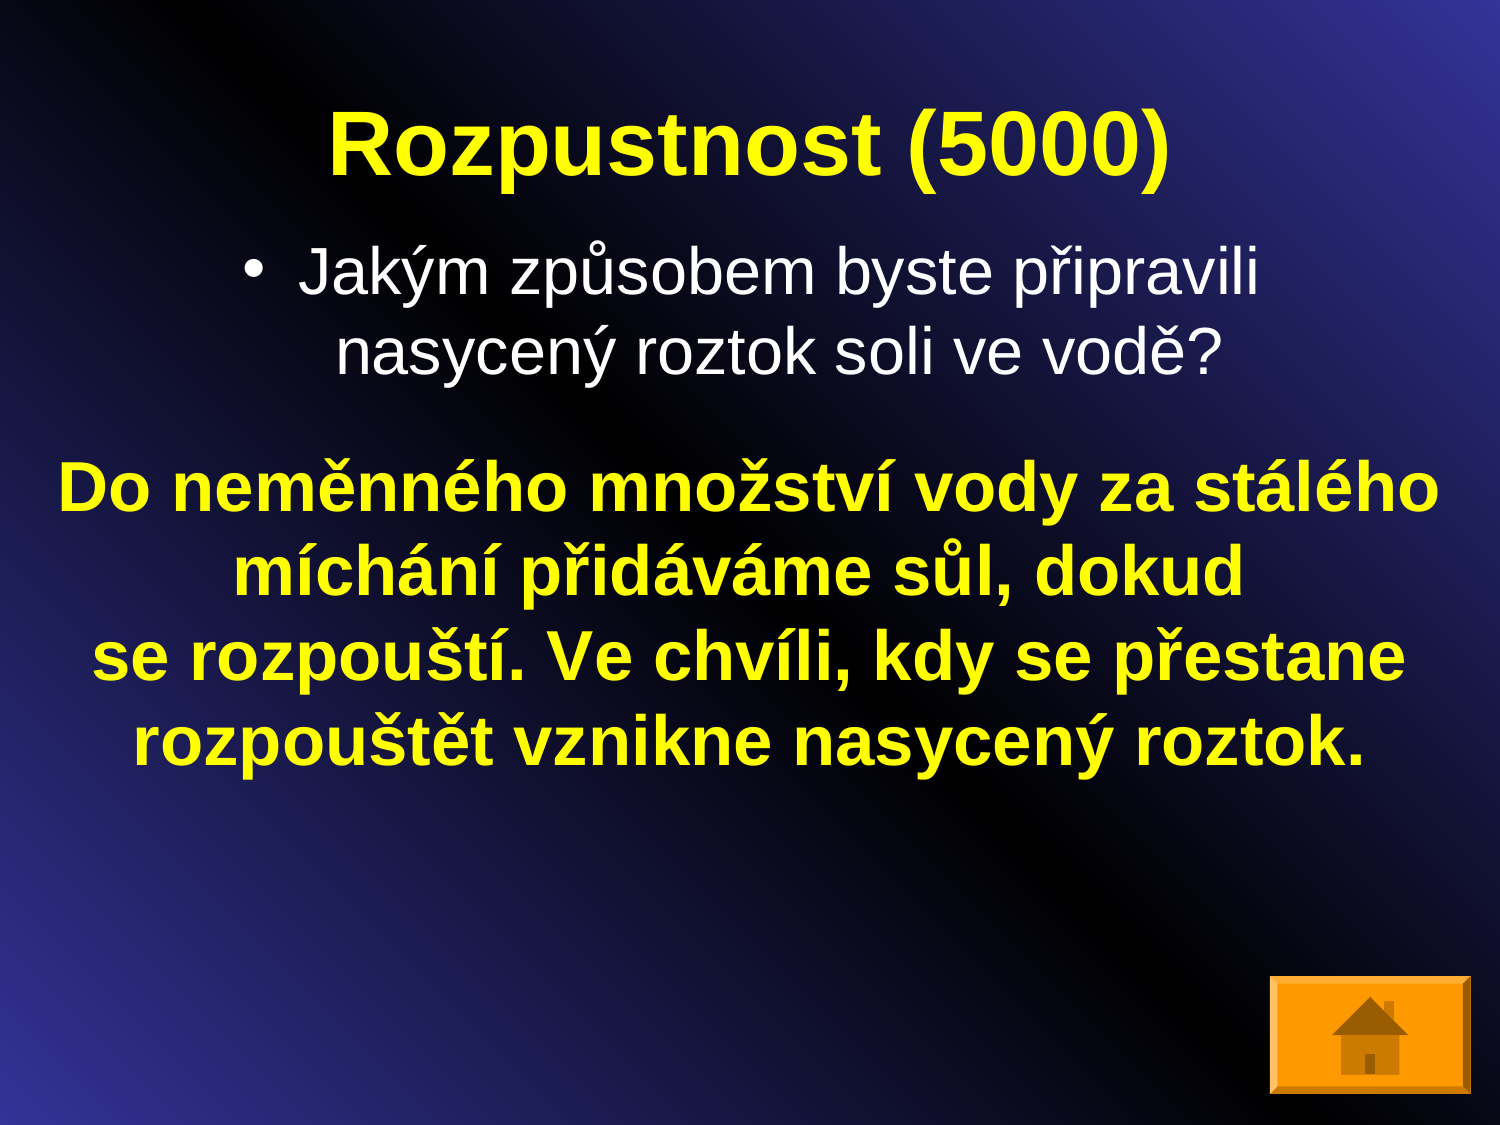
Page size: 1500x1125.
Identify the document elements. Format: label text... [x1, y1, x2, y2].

text_box [1271, 976, 1471, 1094]
text_box Do neměnného množství vody za stálého míchání přidáváme sůl, dokud se rozpouští. Ve chvíli, kdy se přestane rozpouštět vznikne nasycený roztok. [41, 432, 1459, 788]
title Rozpustnost (5000) [75, 45, 1426, 233]
list Jakým způsobem byste připravili nasycený roztok soli ve vodě? [76, 219, 1427, 409]
